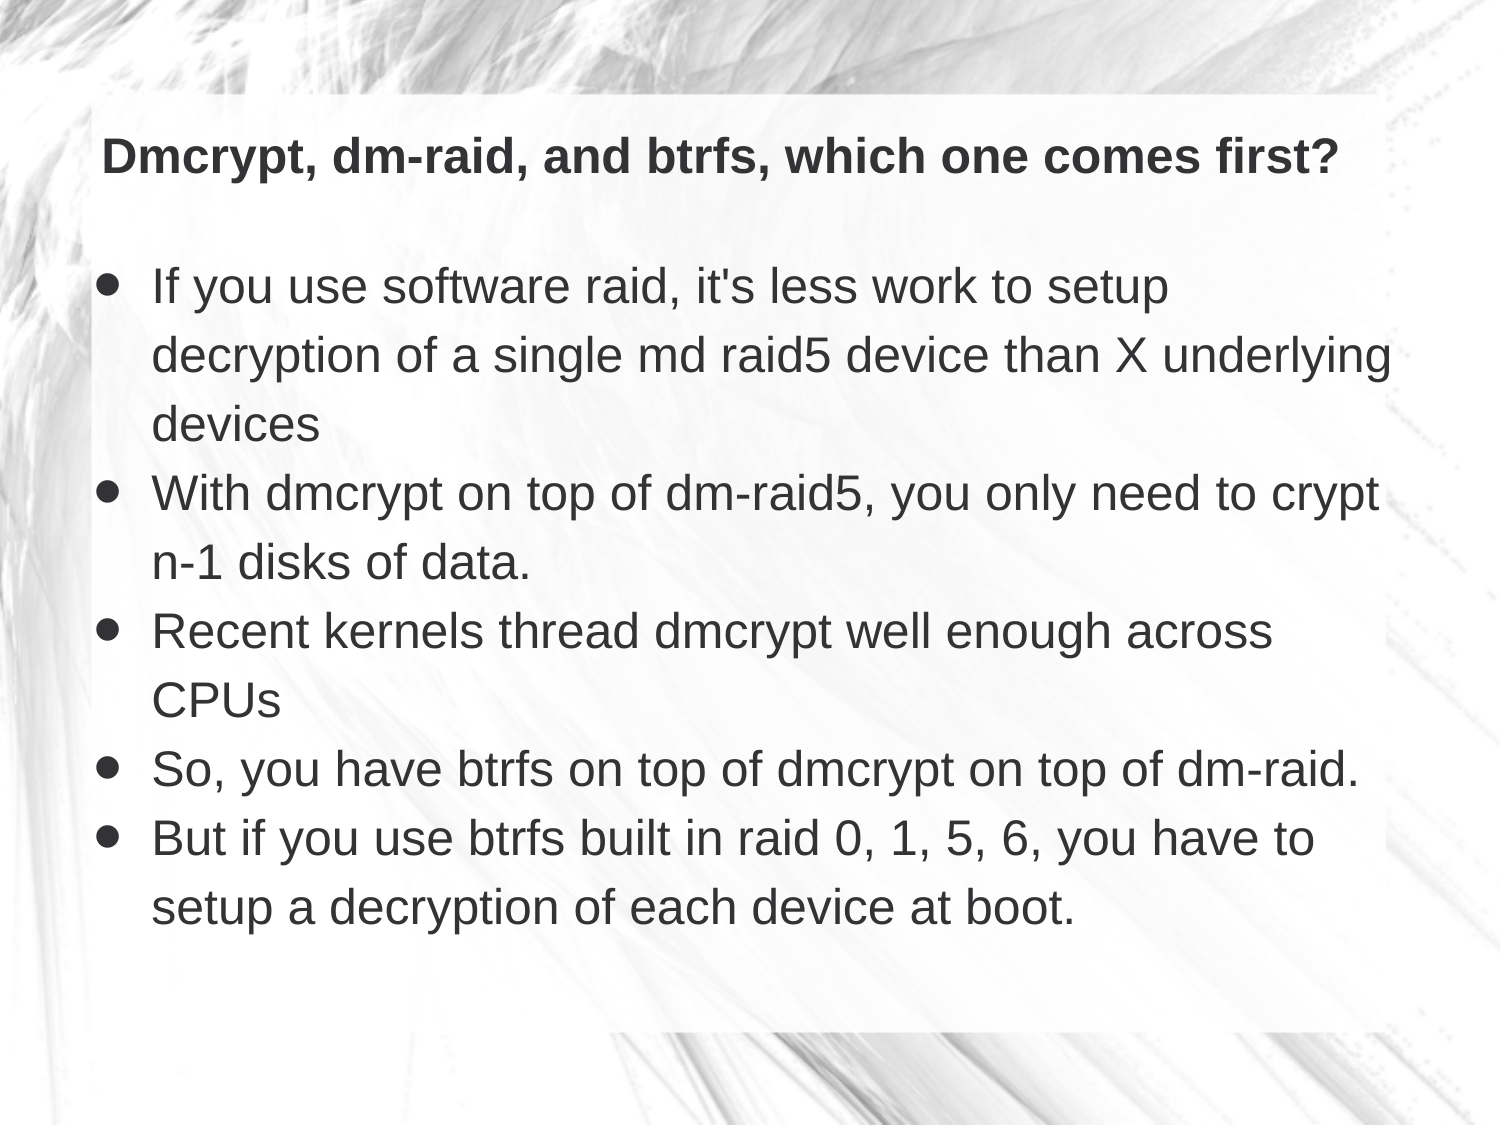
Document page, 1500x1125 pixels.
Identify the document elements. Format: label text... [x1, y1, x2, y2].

title Dmcrypt, dm-raid, and btrfs, which one comes first? [61, 108, 1412, 205]
picture [0, 0, 1500, 1125]
list If you use software raid, it's less work to setup decryption of a single md raid5 device than X underlying devices With dmcrypt on top of dm-raid5, you only need to crypt n-1 disks of data. Recent kernels thread dmcrypt well enough across CPUs So, you have btrfs on top of dmcrypt on top of dm-raid. But if you use btrfs built in raid 0, 1, 5, 6, you have to setup a decryption of each device at boot. [61, 229, 1412, 1066]
